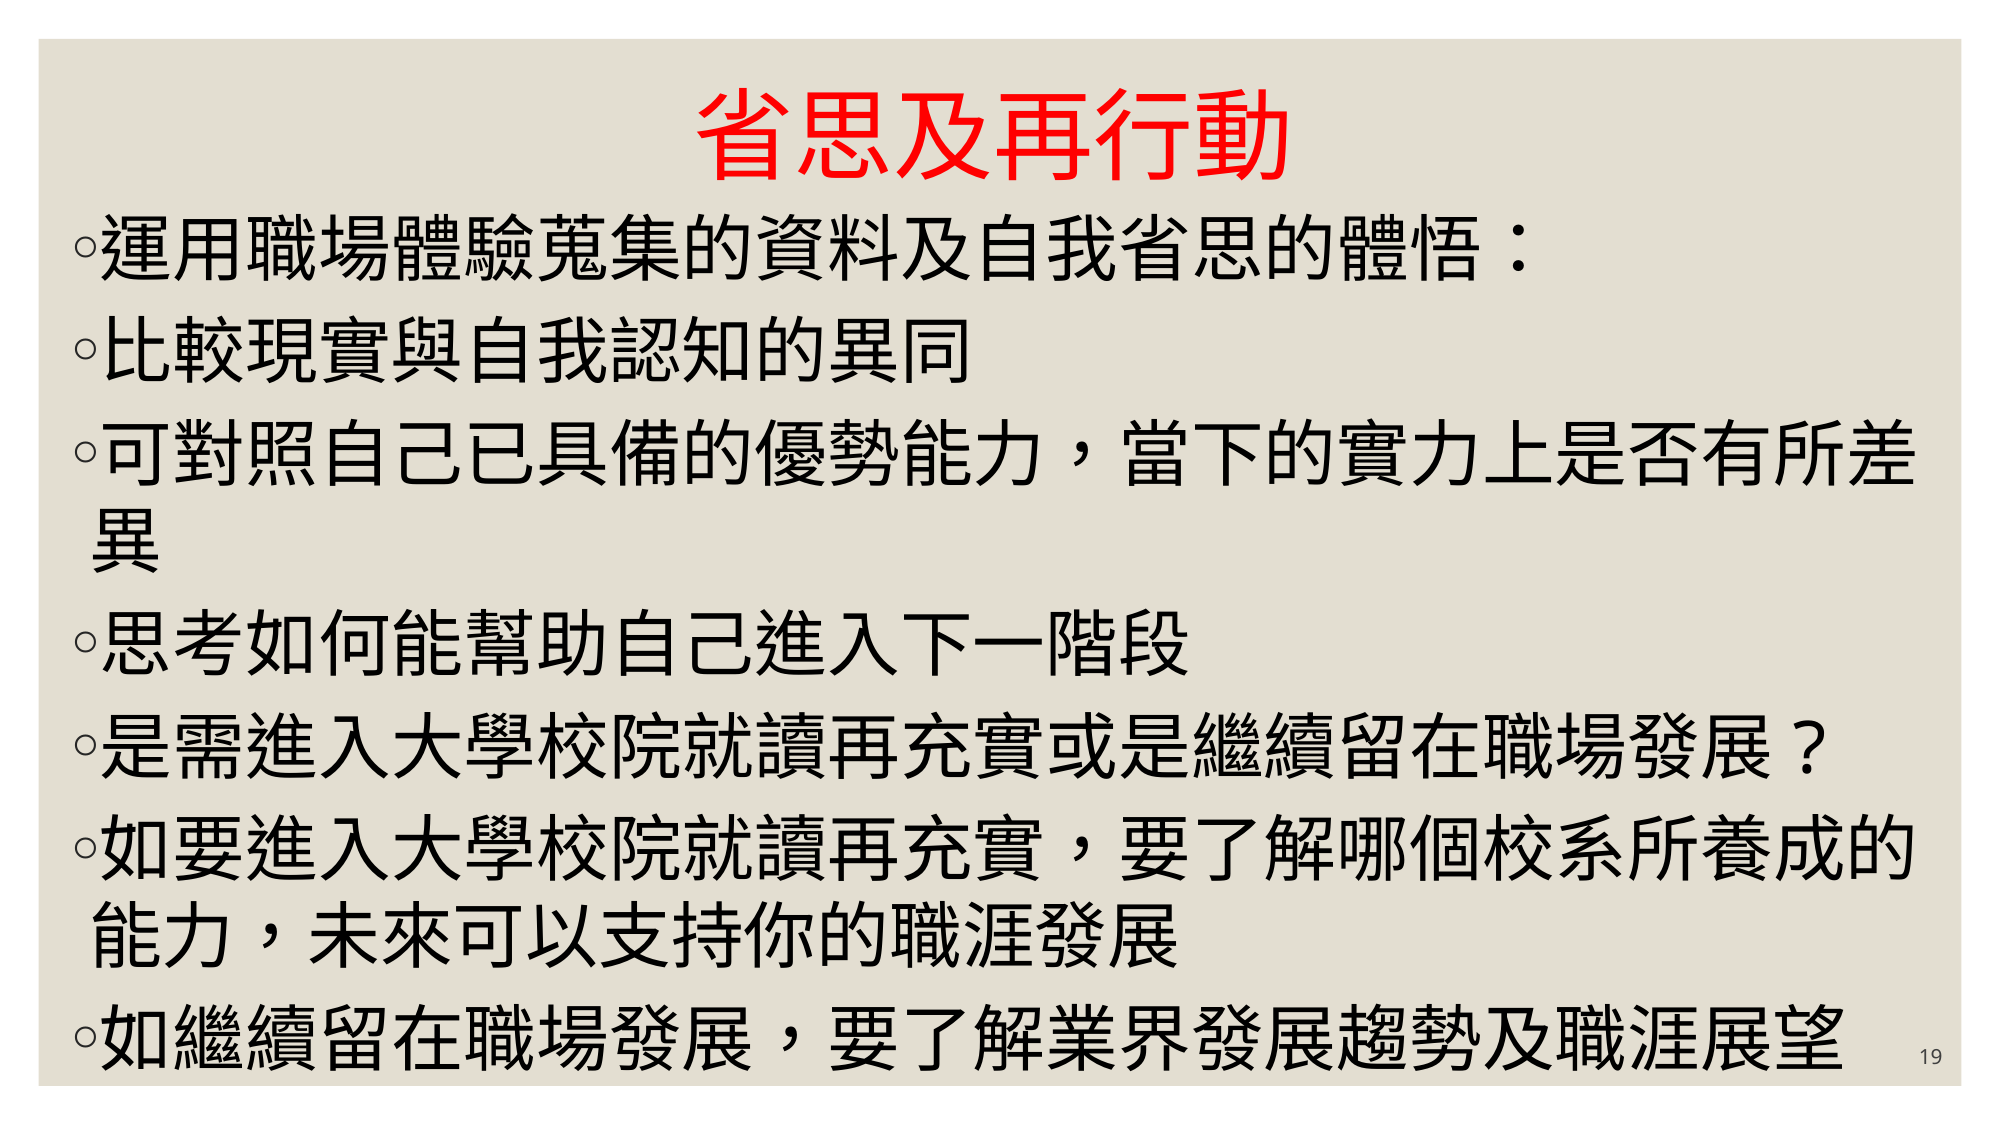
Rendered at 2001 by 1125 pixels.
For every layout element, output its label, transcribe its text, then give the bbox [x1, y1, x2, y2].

list 運用職場體驗蒐集的資料及自我省思的體悟： 比較現實與自我認知的異同 可對照自己已具備的優勢能力，當下的實力上是否有所差異 思考如何能幫助自己進入下一階段 是需進入大學校院就讀再充實或是繼續留在職場發展? 如要進入大學校院就讀再充實，要了解哪個校系所養成的能力，未來可以支持你的職涯發展 如繼續留在職場發展，要了解業界發展趨勢及職涯展望 [49, 195, 1970, 1102]
slide_number <編號> [1717, 1034, 1958, 1080]
title 省思及再行動 [168, 19, 1819, 195]
